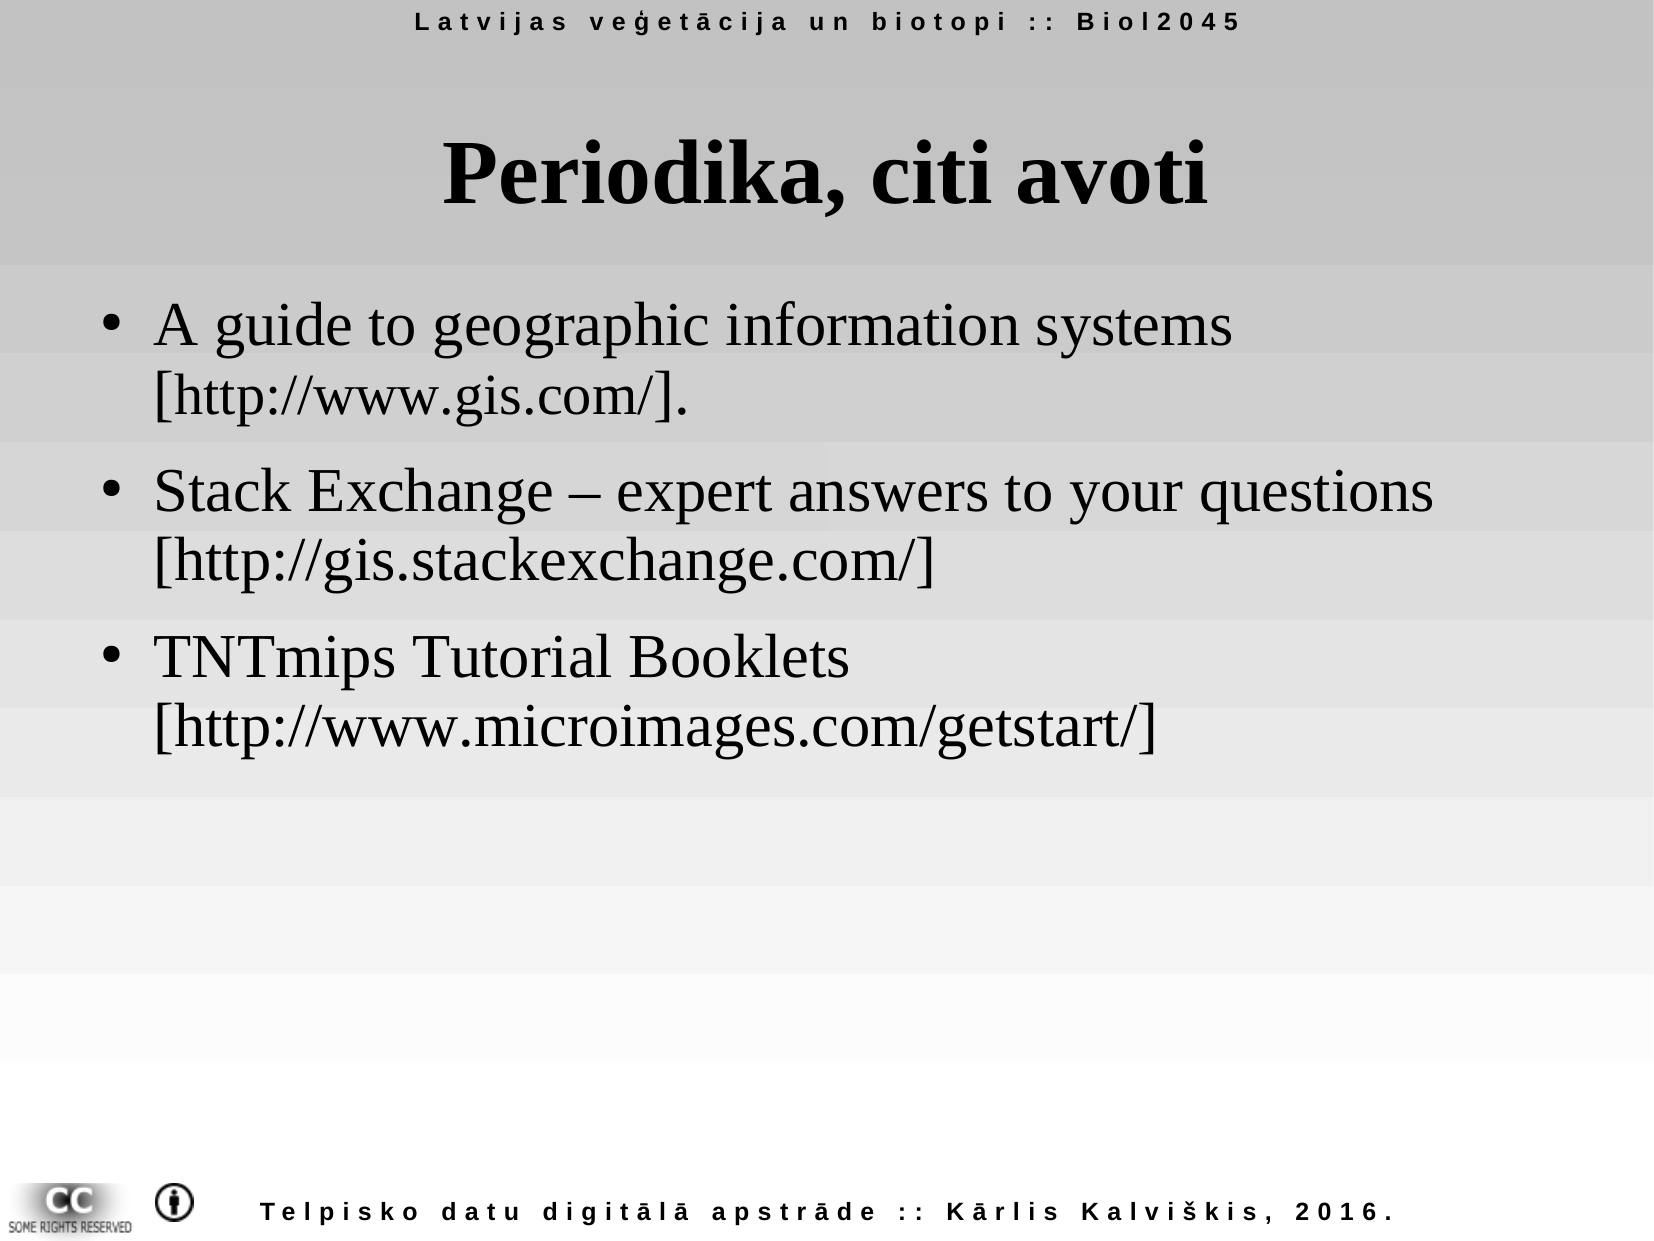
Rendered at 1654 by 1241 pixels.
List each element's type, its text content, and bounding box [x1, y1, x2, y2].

picture [0, 0, 1654, 1241]
list A guide to geographic information systems [http://www.gis.com/]. Stack Exchange – expert answers to your questions [http://gis.stackexchange.com/] TNTmips Tutorial Booklets [http://www.microimages.com/getstart/] [82, 289, 1571, 1098]
title Periodika, citi avoti [29, 56, 1625, 289]
